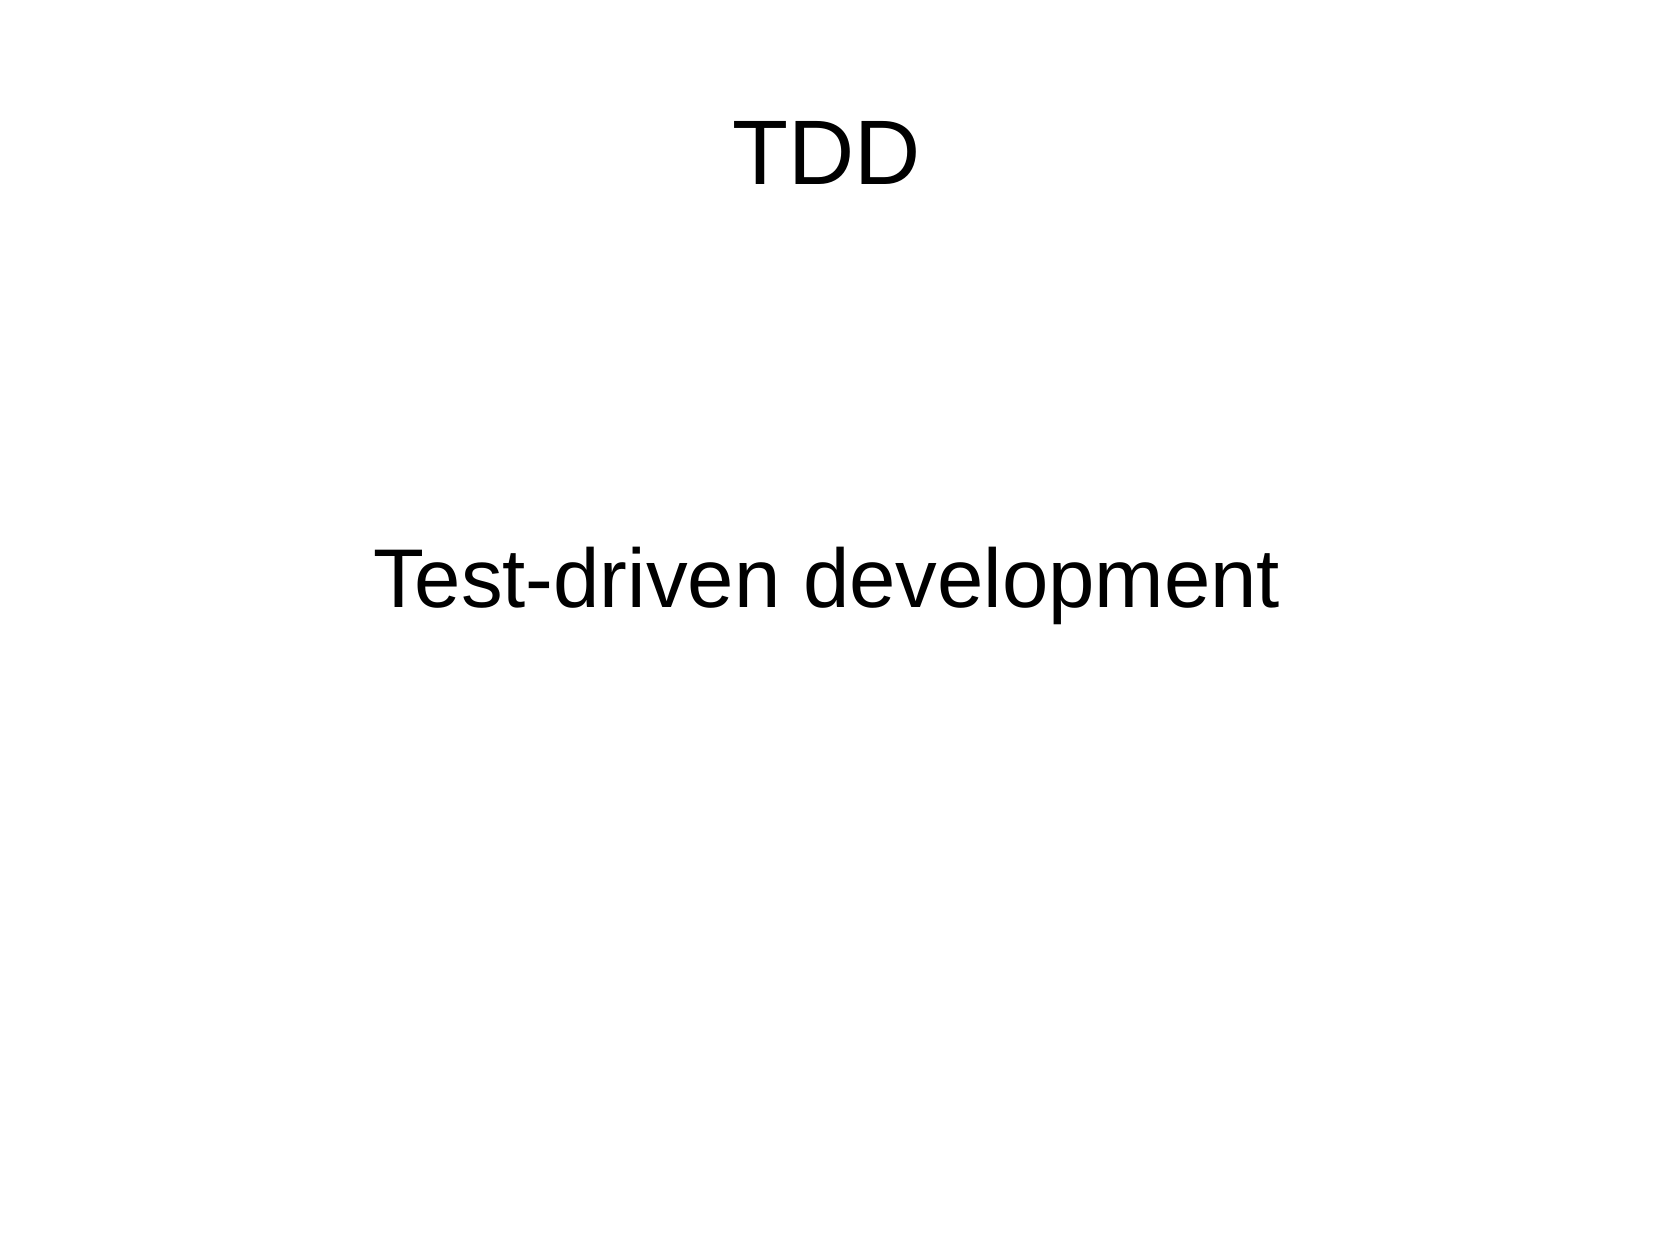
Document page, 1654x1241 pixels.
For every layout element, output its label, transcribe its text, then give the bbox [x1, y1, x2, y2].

subtitle Test-driven development [82, 49, 1571, 1109]
